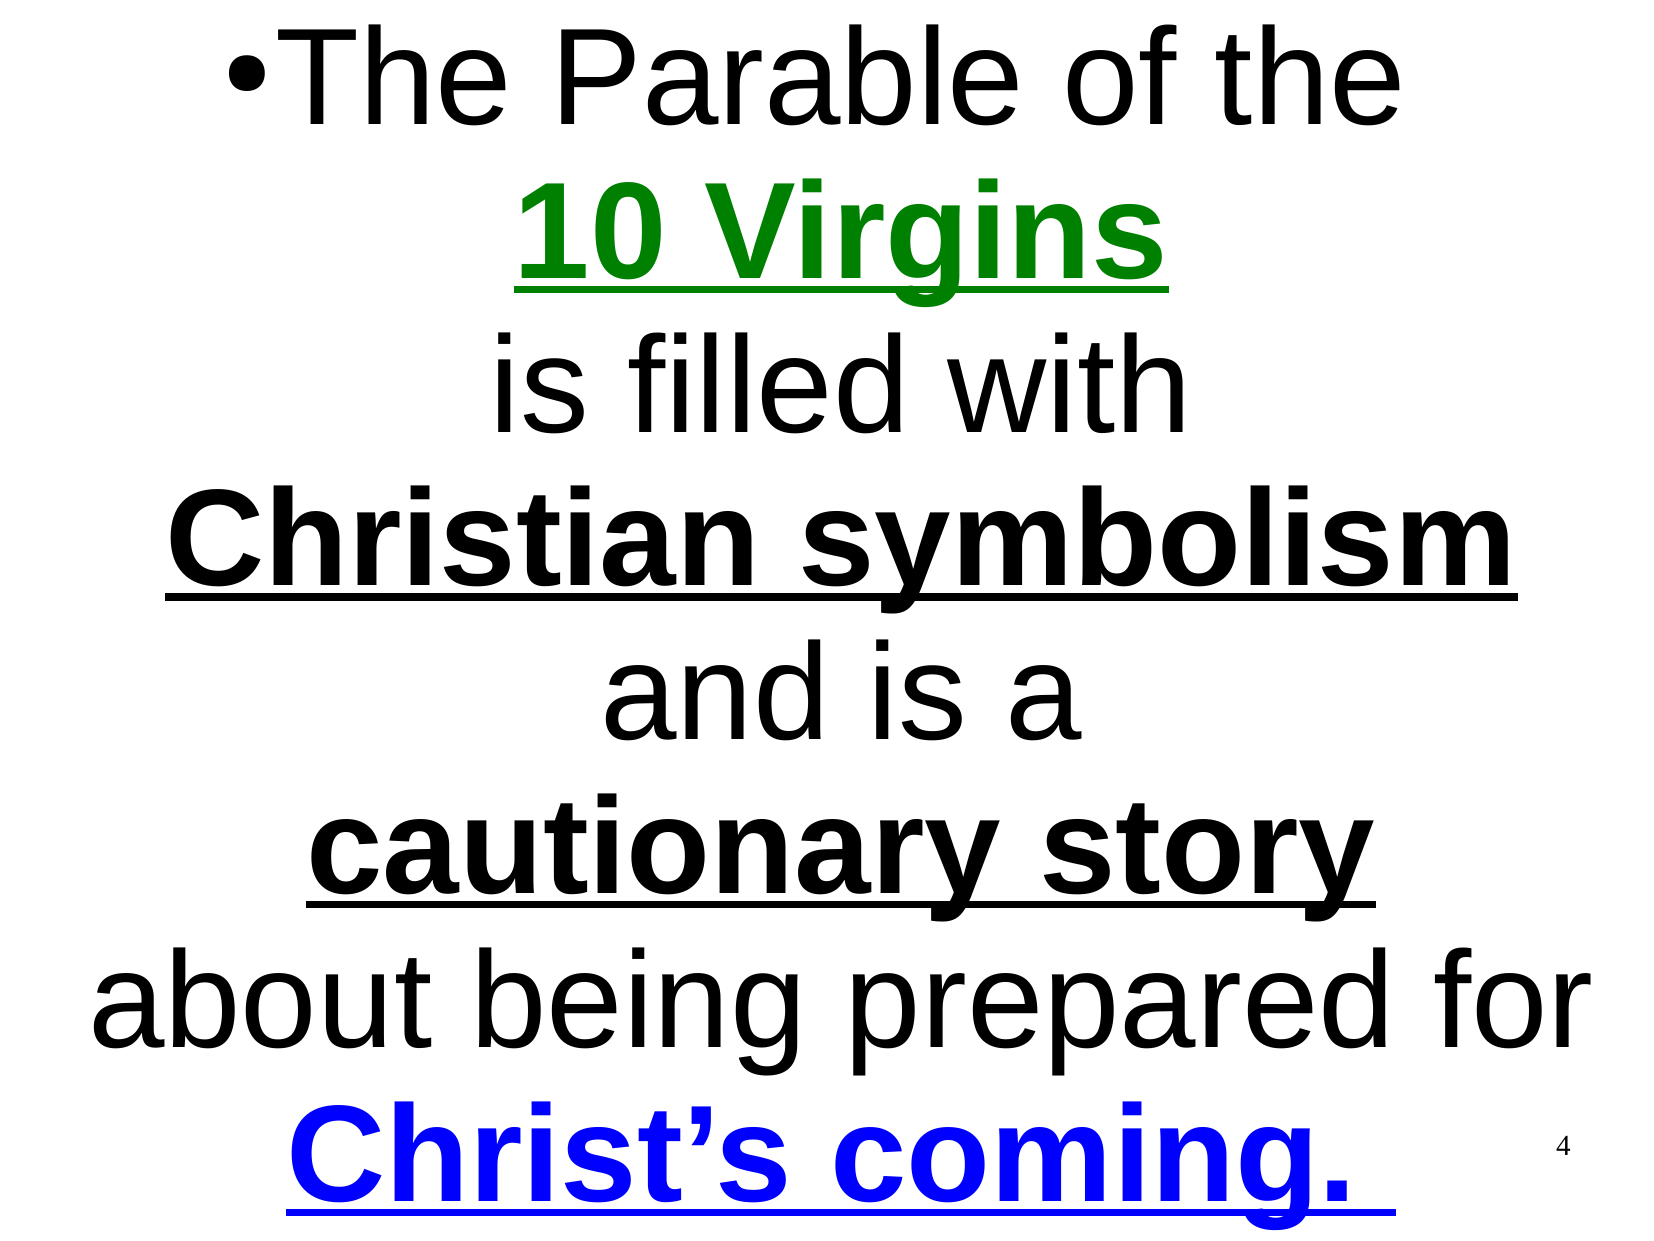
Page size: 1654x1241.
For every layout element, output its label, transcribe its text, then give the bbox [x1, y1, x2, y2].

list The Parable of the 10 Virgins is filled with Christian symbolism and is a cautionary story about being prepared for Christ’s coming. [0, 0, 1651, 1238]
